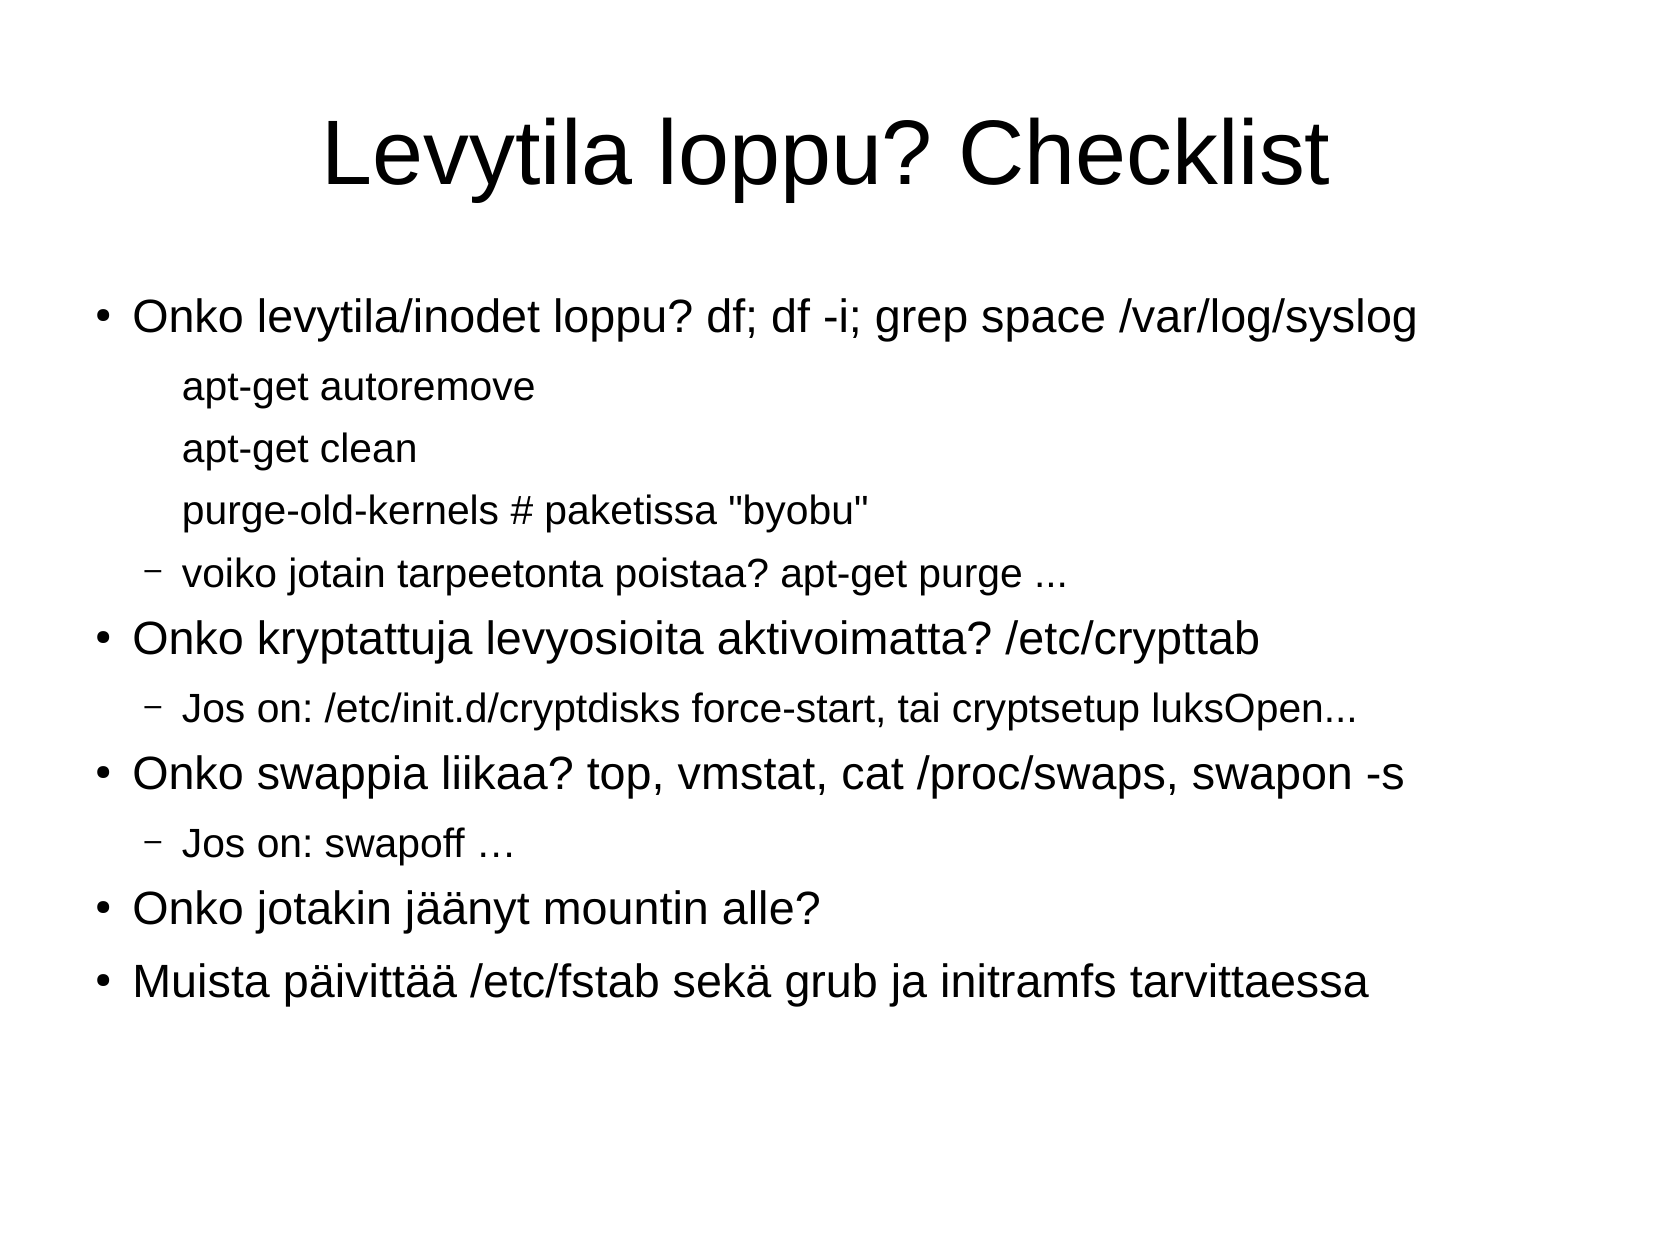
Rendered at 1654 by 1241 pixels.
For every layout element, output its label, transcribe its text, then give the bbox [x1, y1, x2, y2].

title Levytila loppu? Checklist [82, 49, 1571, 257]
list Onko levytila/inodet loppu? df; df -i; grep space /var/log/syslog apt-get autoremove apt-get clean purge-old-kernels # paketissa "byobu" voiko jotain tarpeetonta poistaa? apt-get purge ... Onko kryptattuja levyosioita aktivoimatta? /etc/crypttab Jos on: /etc/init.d/cryptdisks force-start, tai cryptsetup luksOpen... Onko swappia liikaa? top, vmstat, cat /proc/swaps, swapon -s Jos on: swapoff … Onko jotakin jäänyt mountin alle? Muista päivittää /etc/fstab sekä grub ja initramfs tarvittaessa [82, 290, 1571, 1010]
